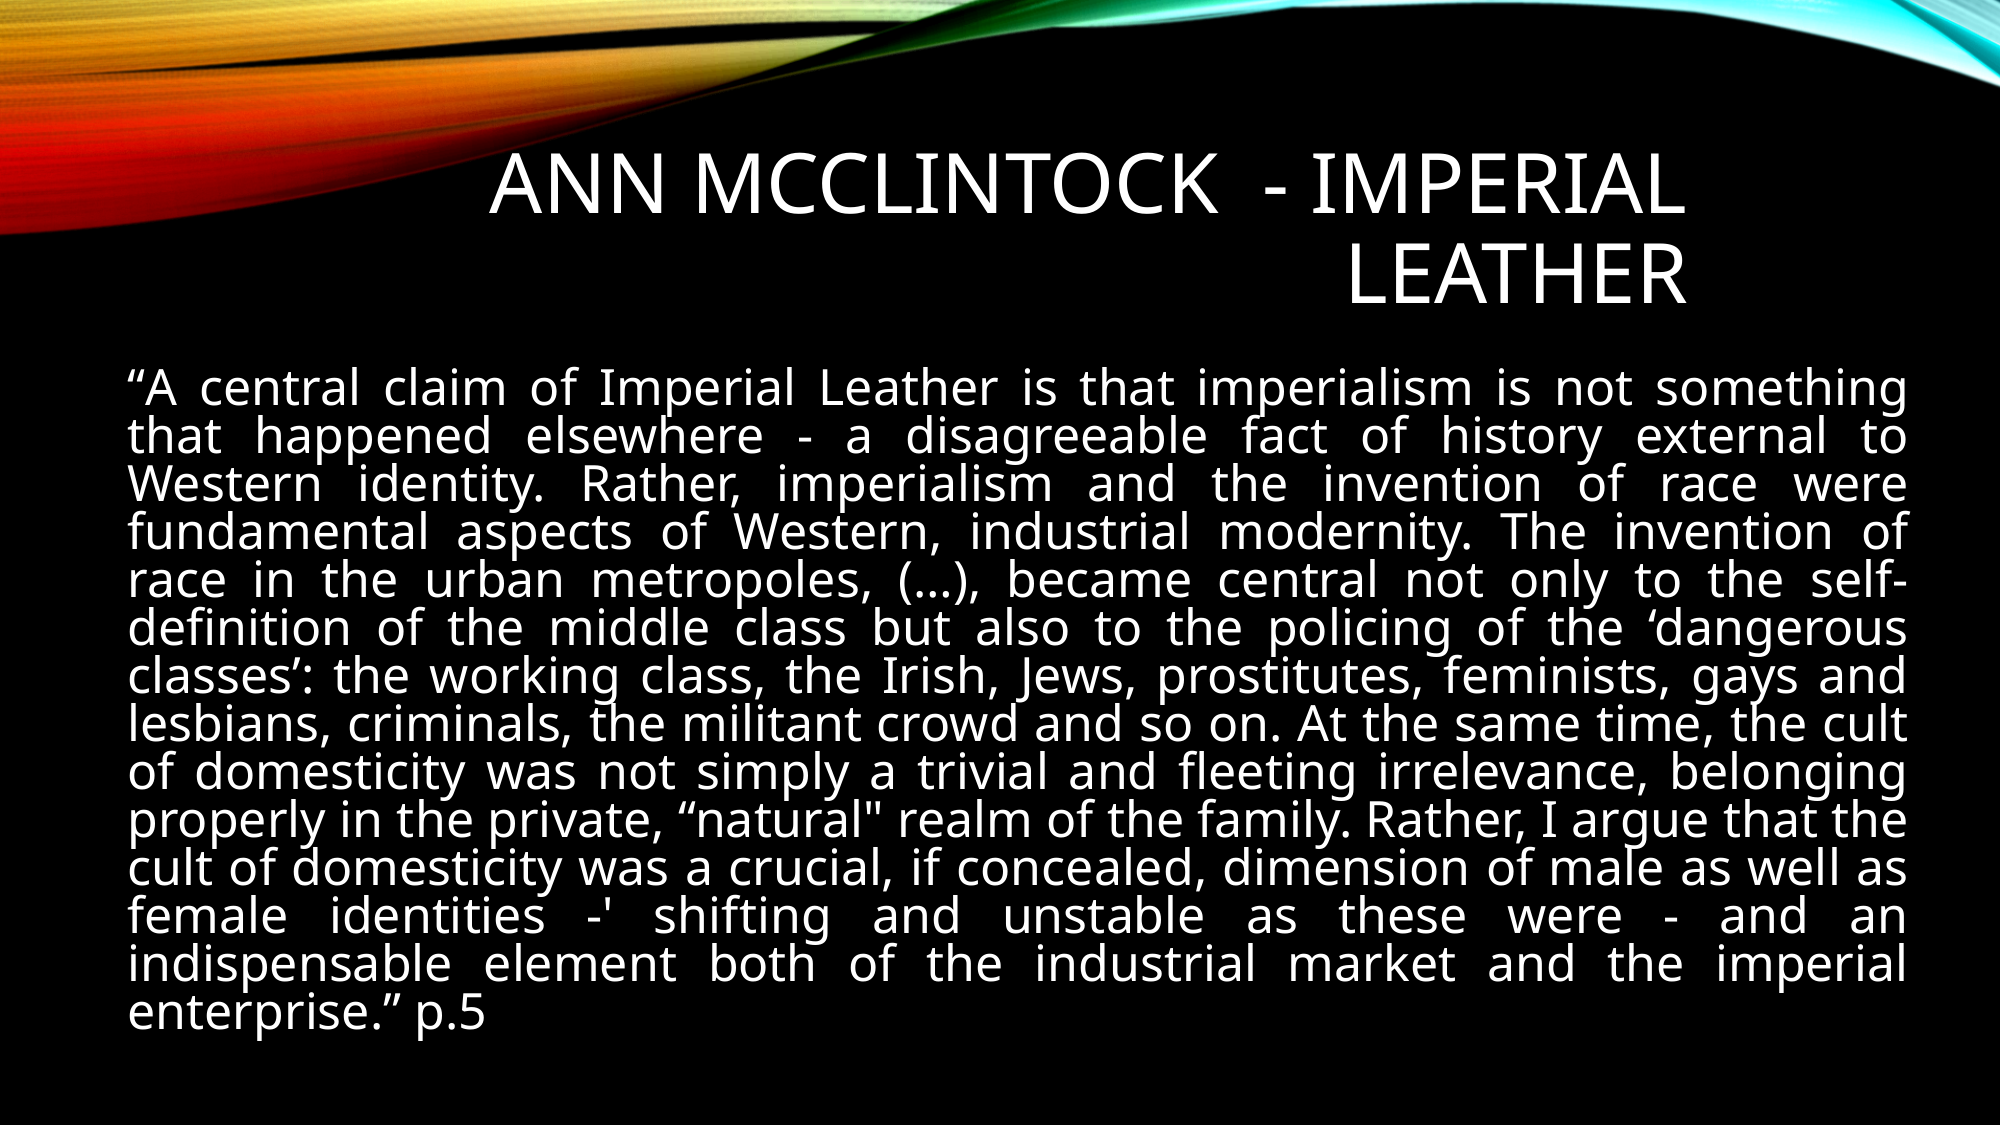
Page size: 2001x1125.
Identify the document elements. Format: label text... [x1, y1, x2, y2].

list “A central claim of Imperial Leather is that imperialism is not something that happened elsewhere - a disagreeable fact of history external to Western identity. Rather, imperialism and the invention of race were fundamental aspects of Western, industrial modernity. The invention of race in the urban metropoles, (…), became central not only to the self-definition of the middle class but also to the policing of the ‘dangerous classes’: the working class, the Irish, Jews, prostitutes, feminists, gays and lesbians, criminals, the militant crowd and so on. At the same time, the cult of domesticity was not simply a trivial and fleeting irrelevance, belonging properly in the private, “natural" realm of the family. Rather, I argue that the cult of domesticity was a crucial, if concealed, dimension of male as well as female identities -' shifting and unstable as these were - and an indispensable element both of the industrial market and the imperial enterprise.” p.5 [112, 360, 1925, 1094]
title Ann McClintock - Imperial Leather [474, 125, 1888, 338]
